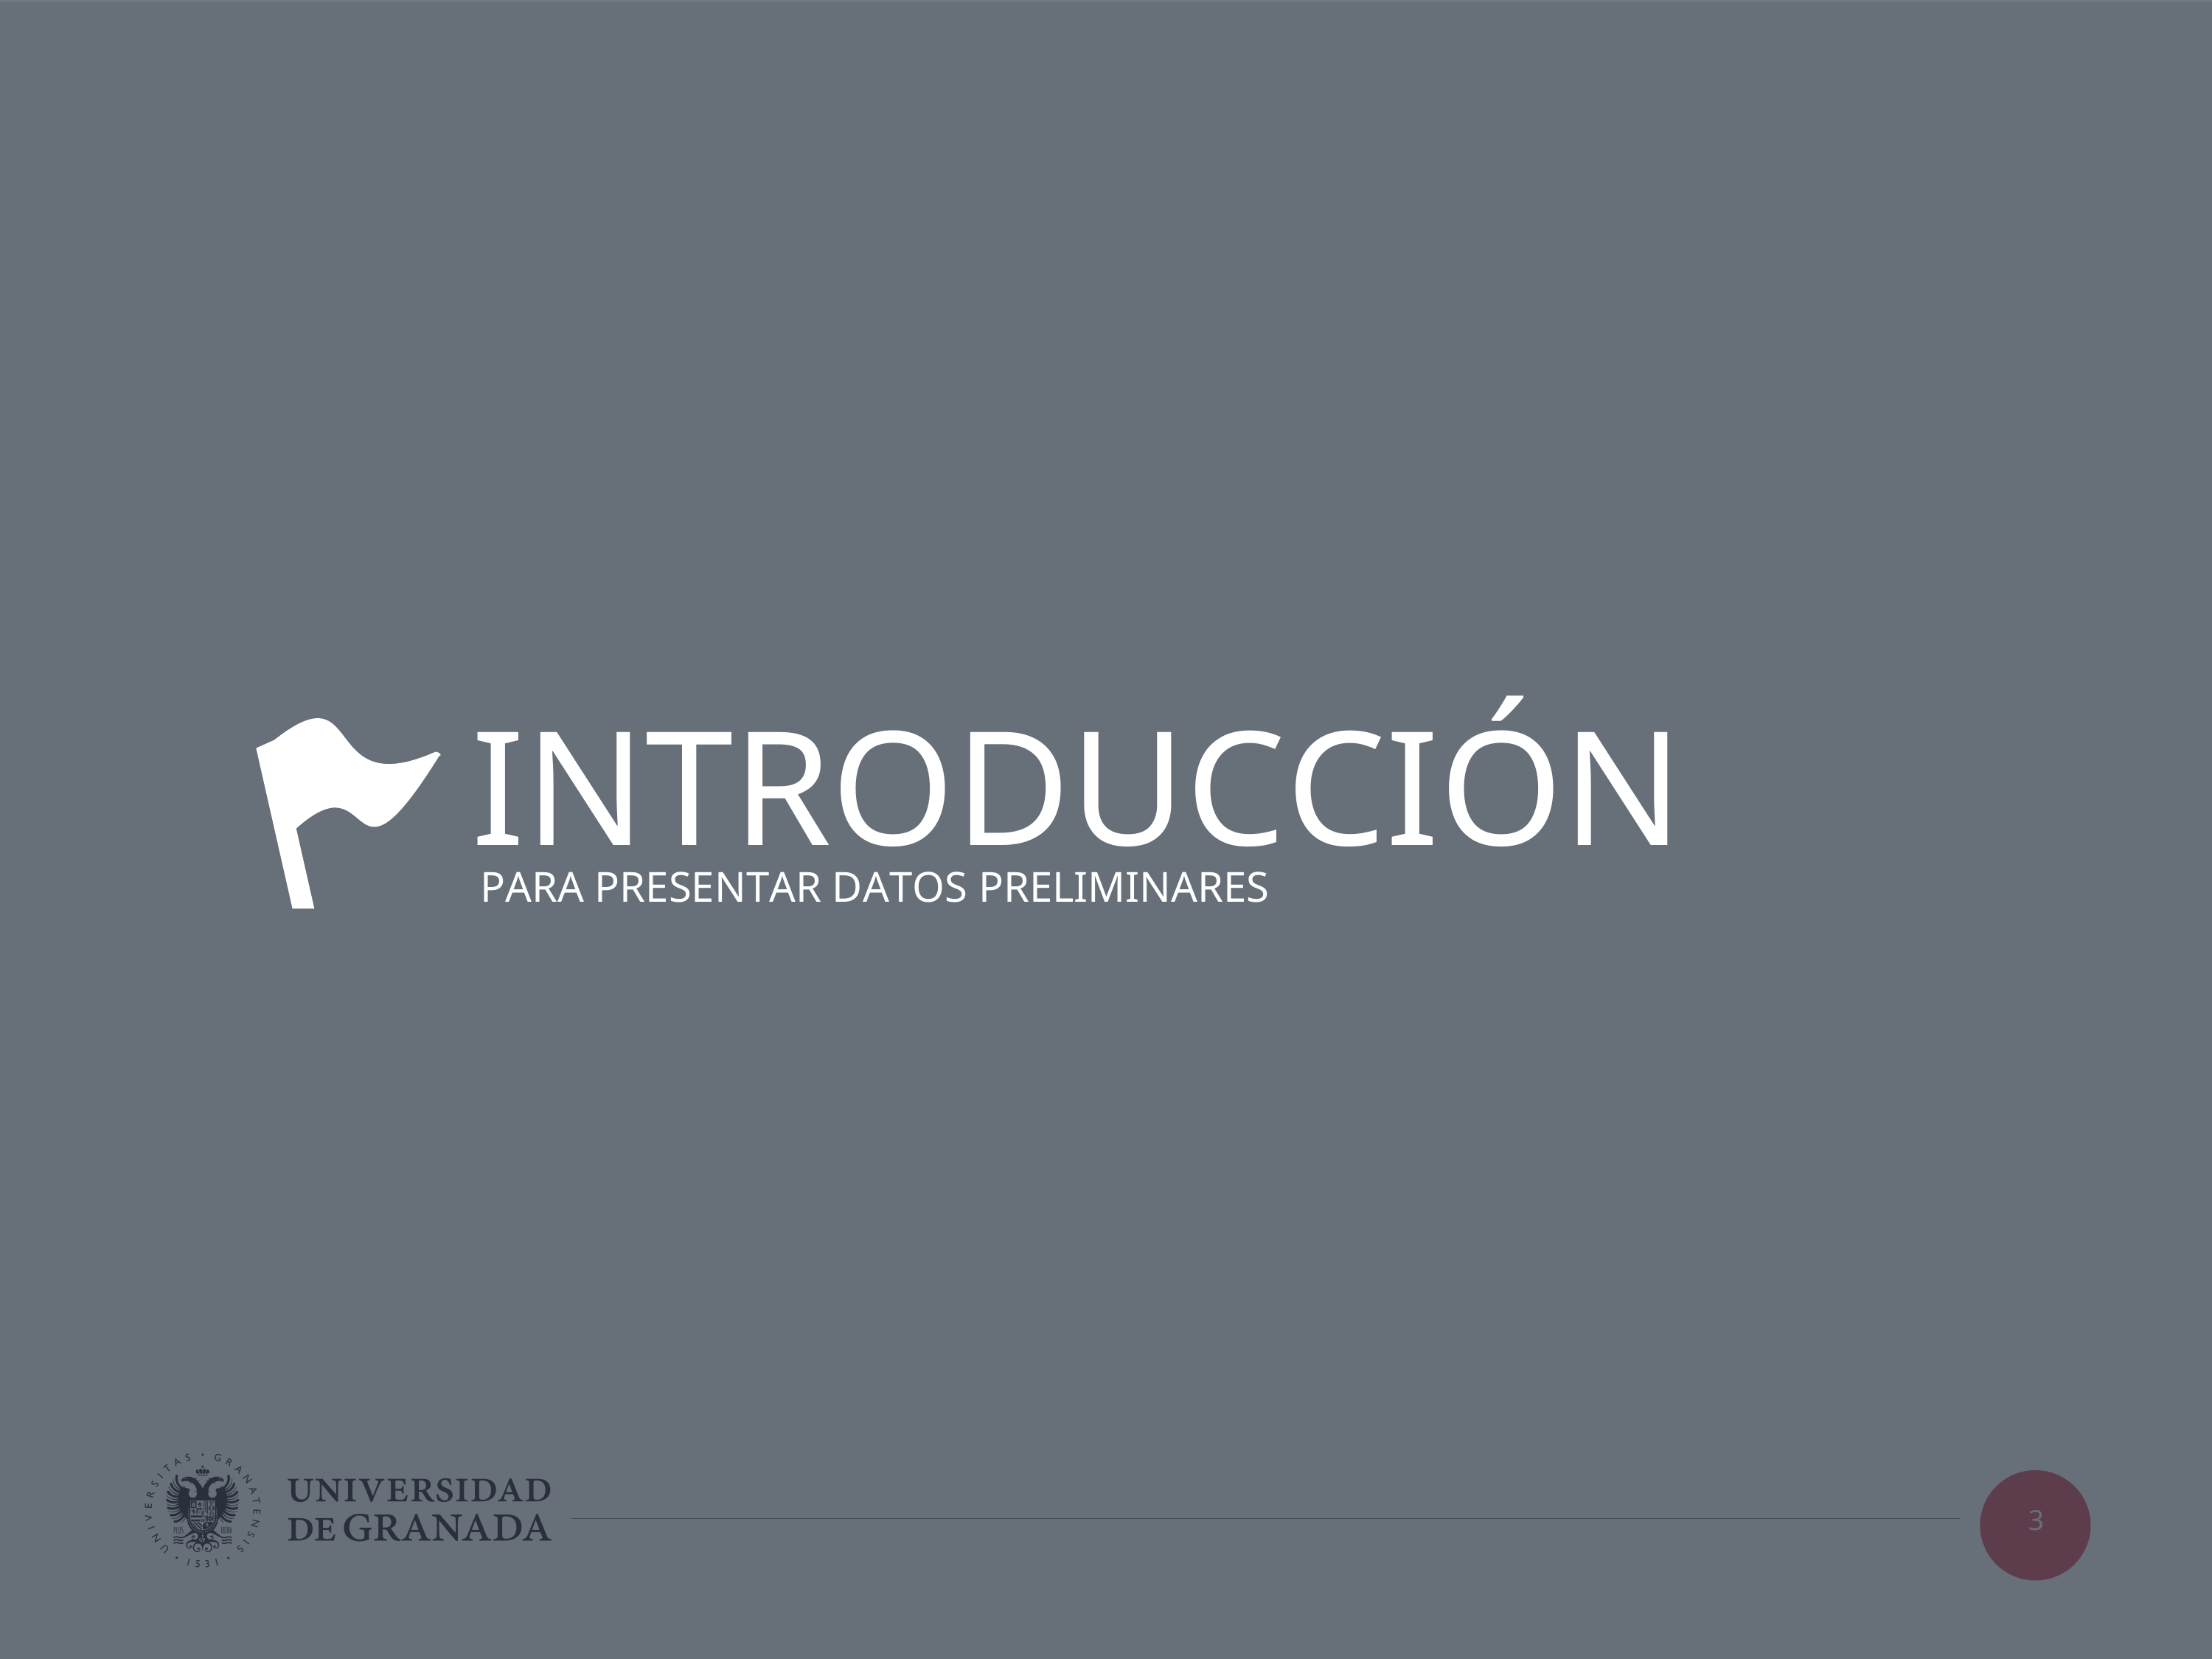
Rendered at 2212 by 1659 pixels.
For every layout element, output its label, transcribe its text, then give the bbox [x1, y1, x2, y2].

text_box PARA PRESENTAR DATOS PRELIMINARES [469, 855, 2152, 917]
text_box [0, 0, 2212, 1659]
text_box INTRODUCCIÓN [460, 681, 2143, 883]
